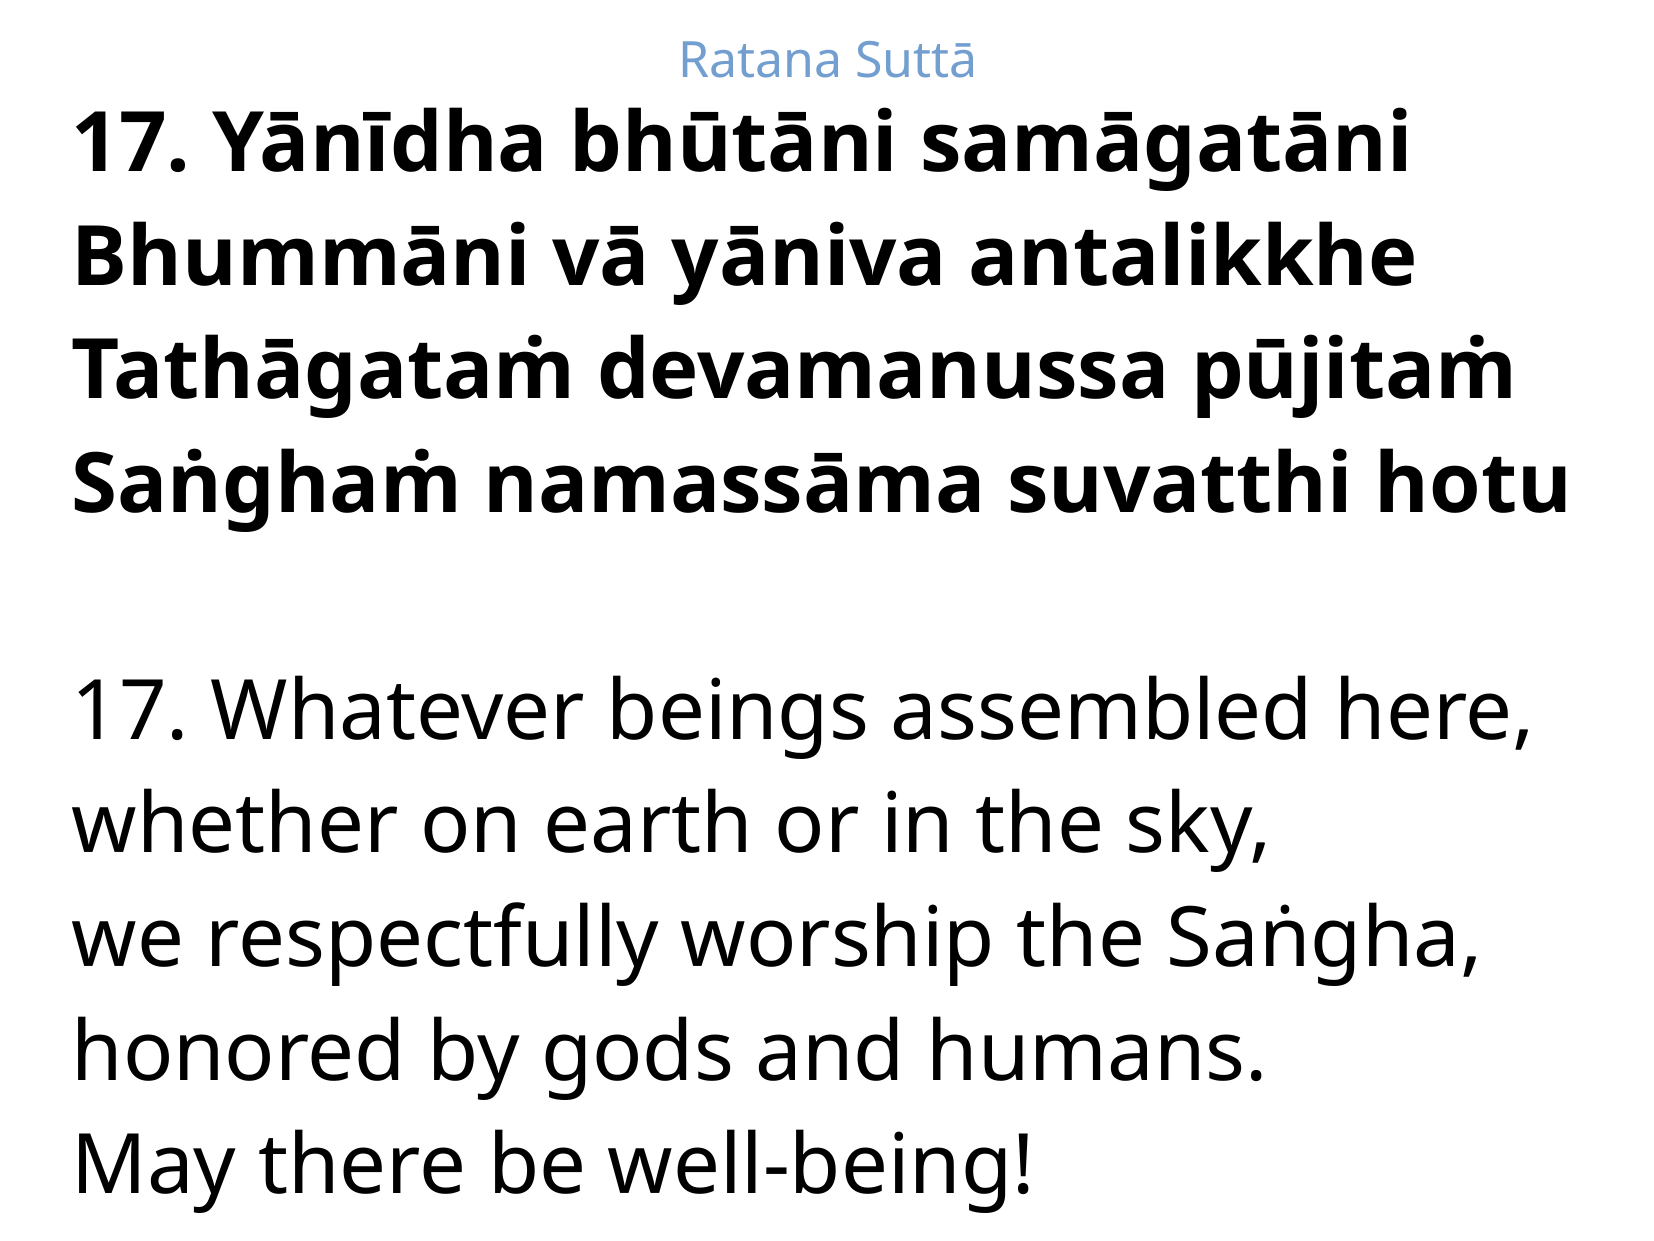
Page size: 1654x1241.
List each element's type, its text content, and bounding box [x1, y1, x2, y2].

text_box Ratana Suttā [0, 16, 1654, 97]
text_box 17. Yānīdha bhūtāni samāgatāni Bhummāni vā yāniva antalikkhe Tathāgataṁ devamanussa pūjitaṁ Saṅghaṁ namassāma suvatthi hotu 17. Whatever beings assembled here, whether on earth or in the sky, we respectfully worship the Saṅgha, honored by gods and humans. May there be well-being! [71, 97, 1631, 1208]
